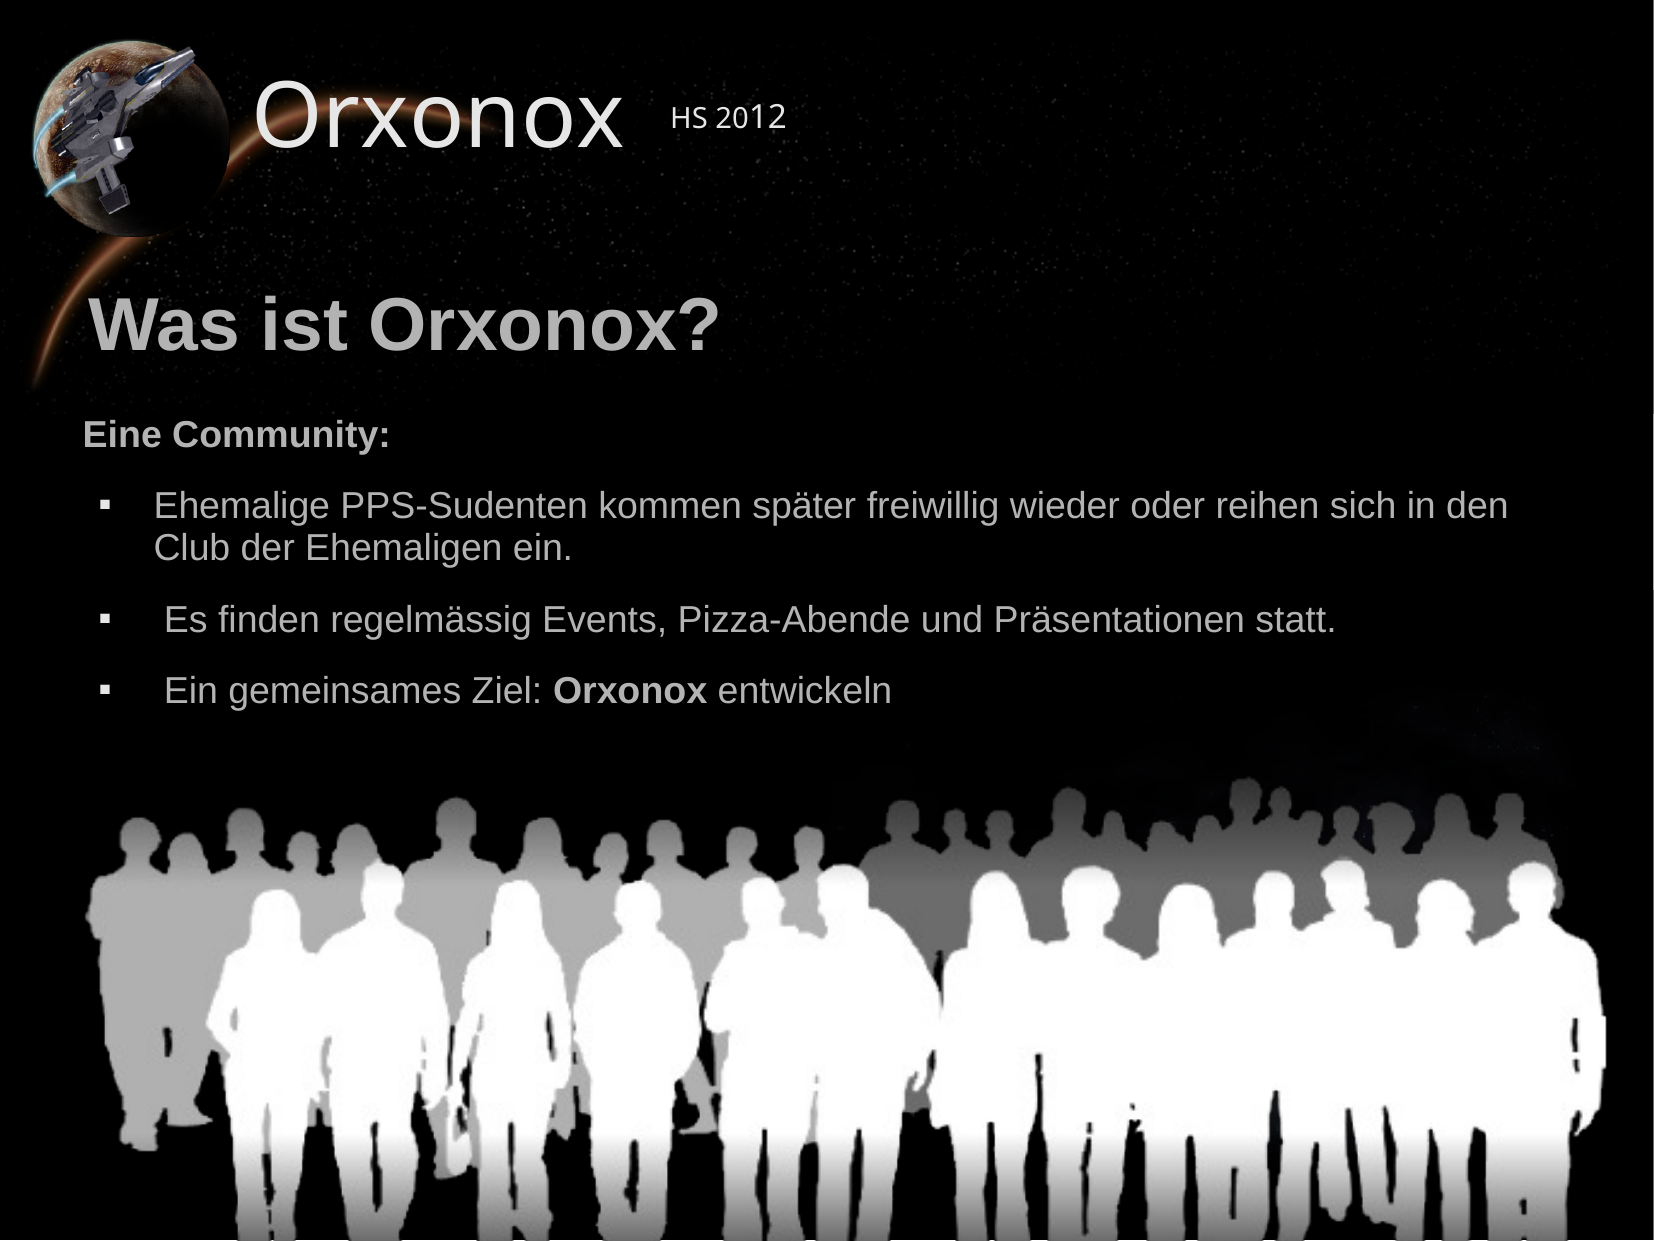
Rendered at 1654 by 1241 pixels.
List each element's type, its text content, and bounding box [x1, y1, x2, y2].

picture [59, 590, 1654, 1241]
list Eine Community: Ehemalige PPS-Sudenten kommen später freiwillig wieder oder reihen sich in den Club der Ehemaligen ein. Es finden regelmässig Events, Pizza-Abende und Präsentationen statt. Ein gemeinsames Ziel: Orxonox entwickeln [82, 413, 1571, 767]
picture [0, 0, 1654, 521]
title Was ist Orxonox? [88, 273, 1577, 377]
